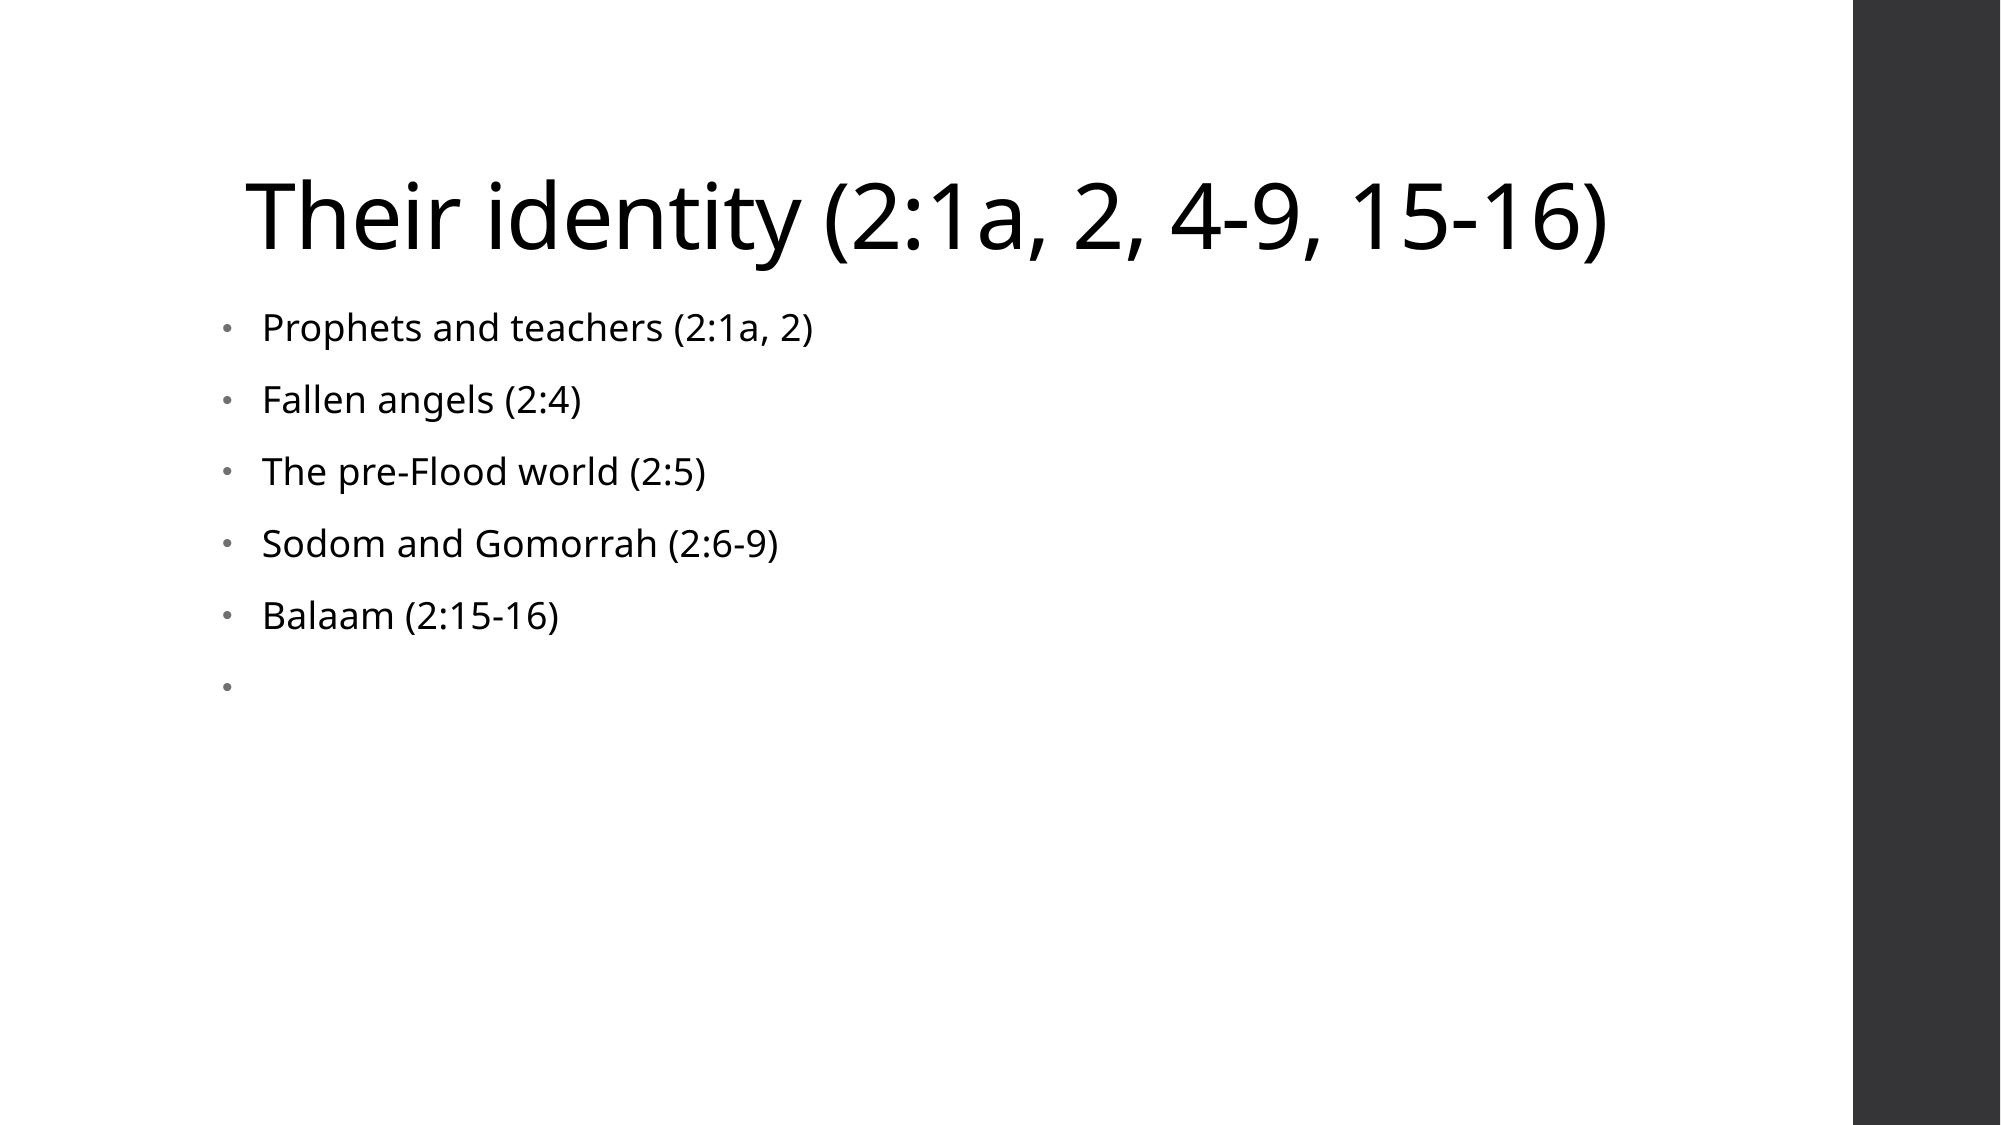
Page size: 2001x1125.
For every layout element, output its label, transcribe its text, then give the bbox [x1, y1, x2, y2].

title Their identity (2:1a, 2, 4-9, 15-16) [206, 60, 1797, 278]
list Prophets and teachers (2:1a, 2) Fallen angels (2:4) The pre-Flood world (2:5) Sodom and Gomorrah (2:6-9) Balaam (2:15-16) [206, 299, 1617, 1014]
